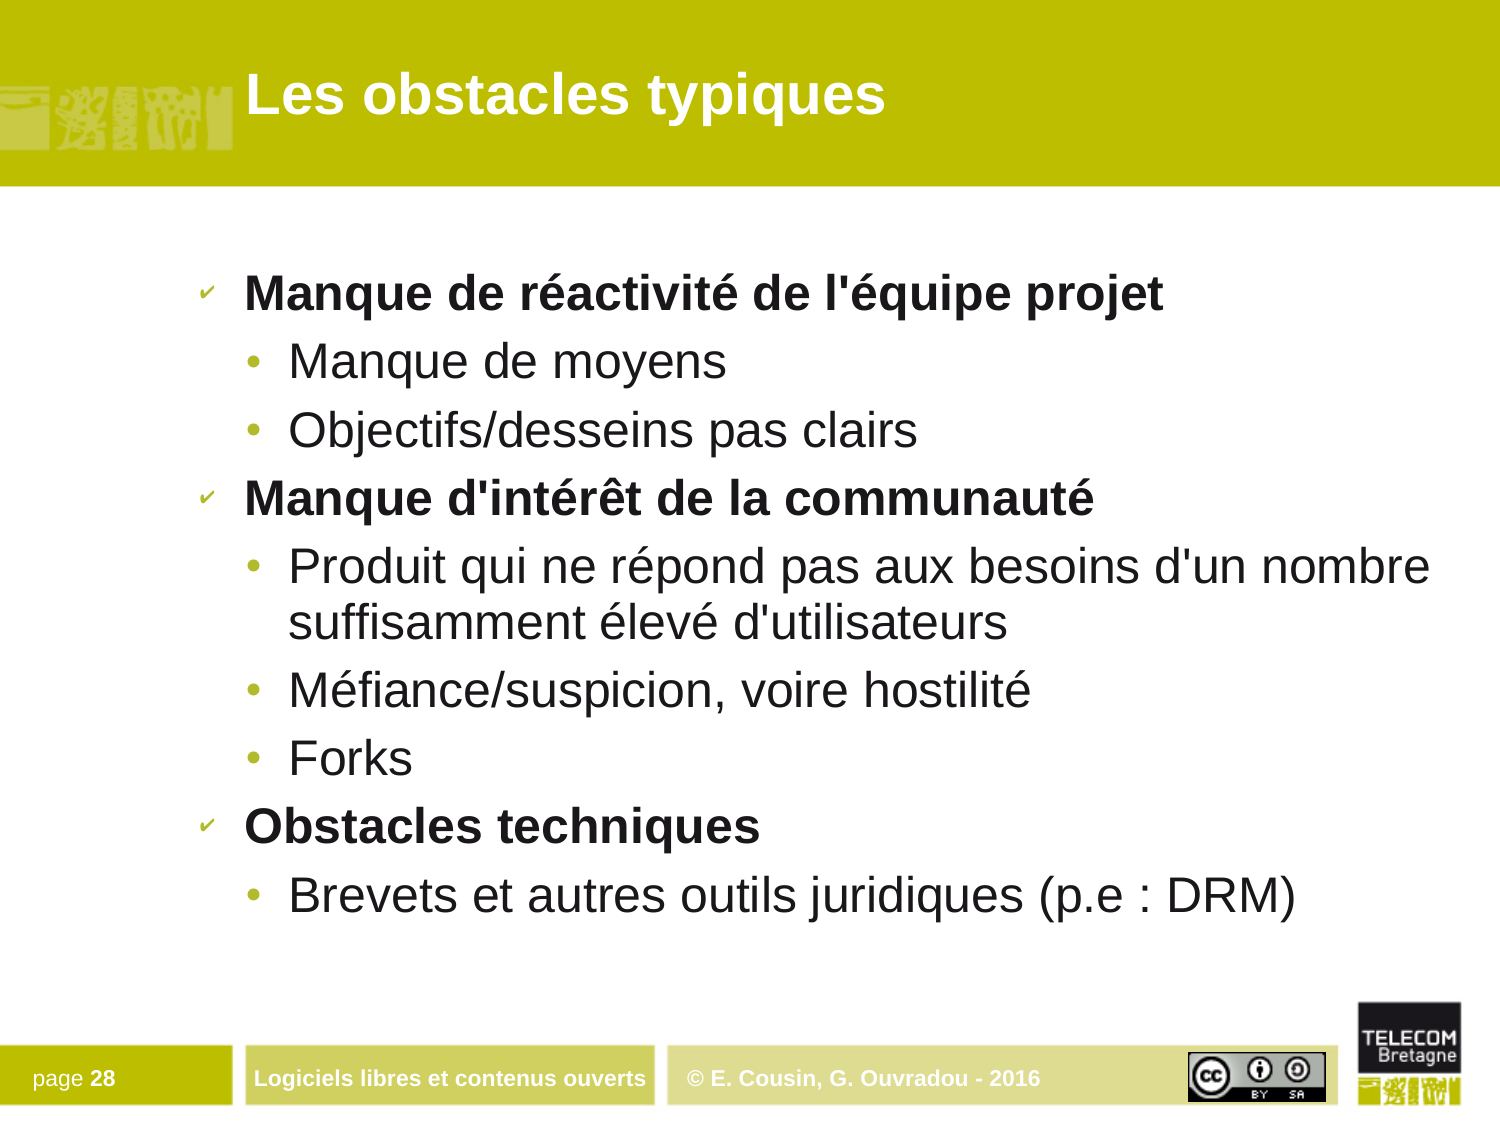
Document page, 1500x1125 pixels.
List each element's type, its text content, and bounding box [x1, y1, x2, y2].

list Manque de réactivité de l'équipe projet Manque de moyens Objectifs/desseins pas clairs Manque d'intérêt de la communauté Produit qui ne répond pas aux besoins d'un nombre suffisamment élevé d'utilisateurs Méfiance/suspicion, voire hostilité Forks Obstacles techniques Brevets et autres outils juridiques (p.e : DRM) [200, 265, 1459, 1002]
picture [0, 0, 1500, 1125]
title Les obstacles typiques [245, 23, 1459, 166]
